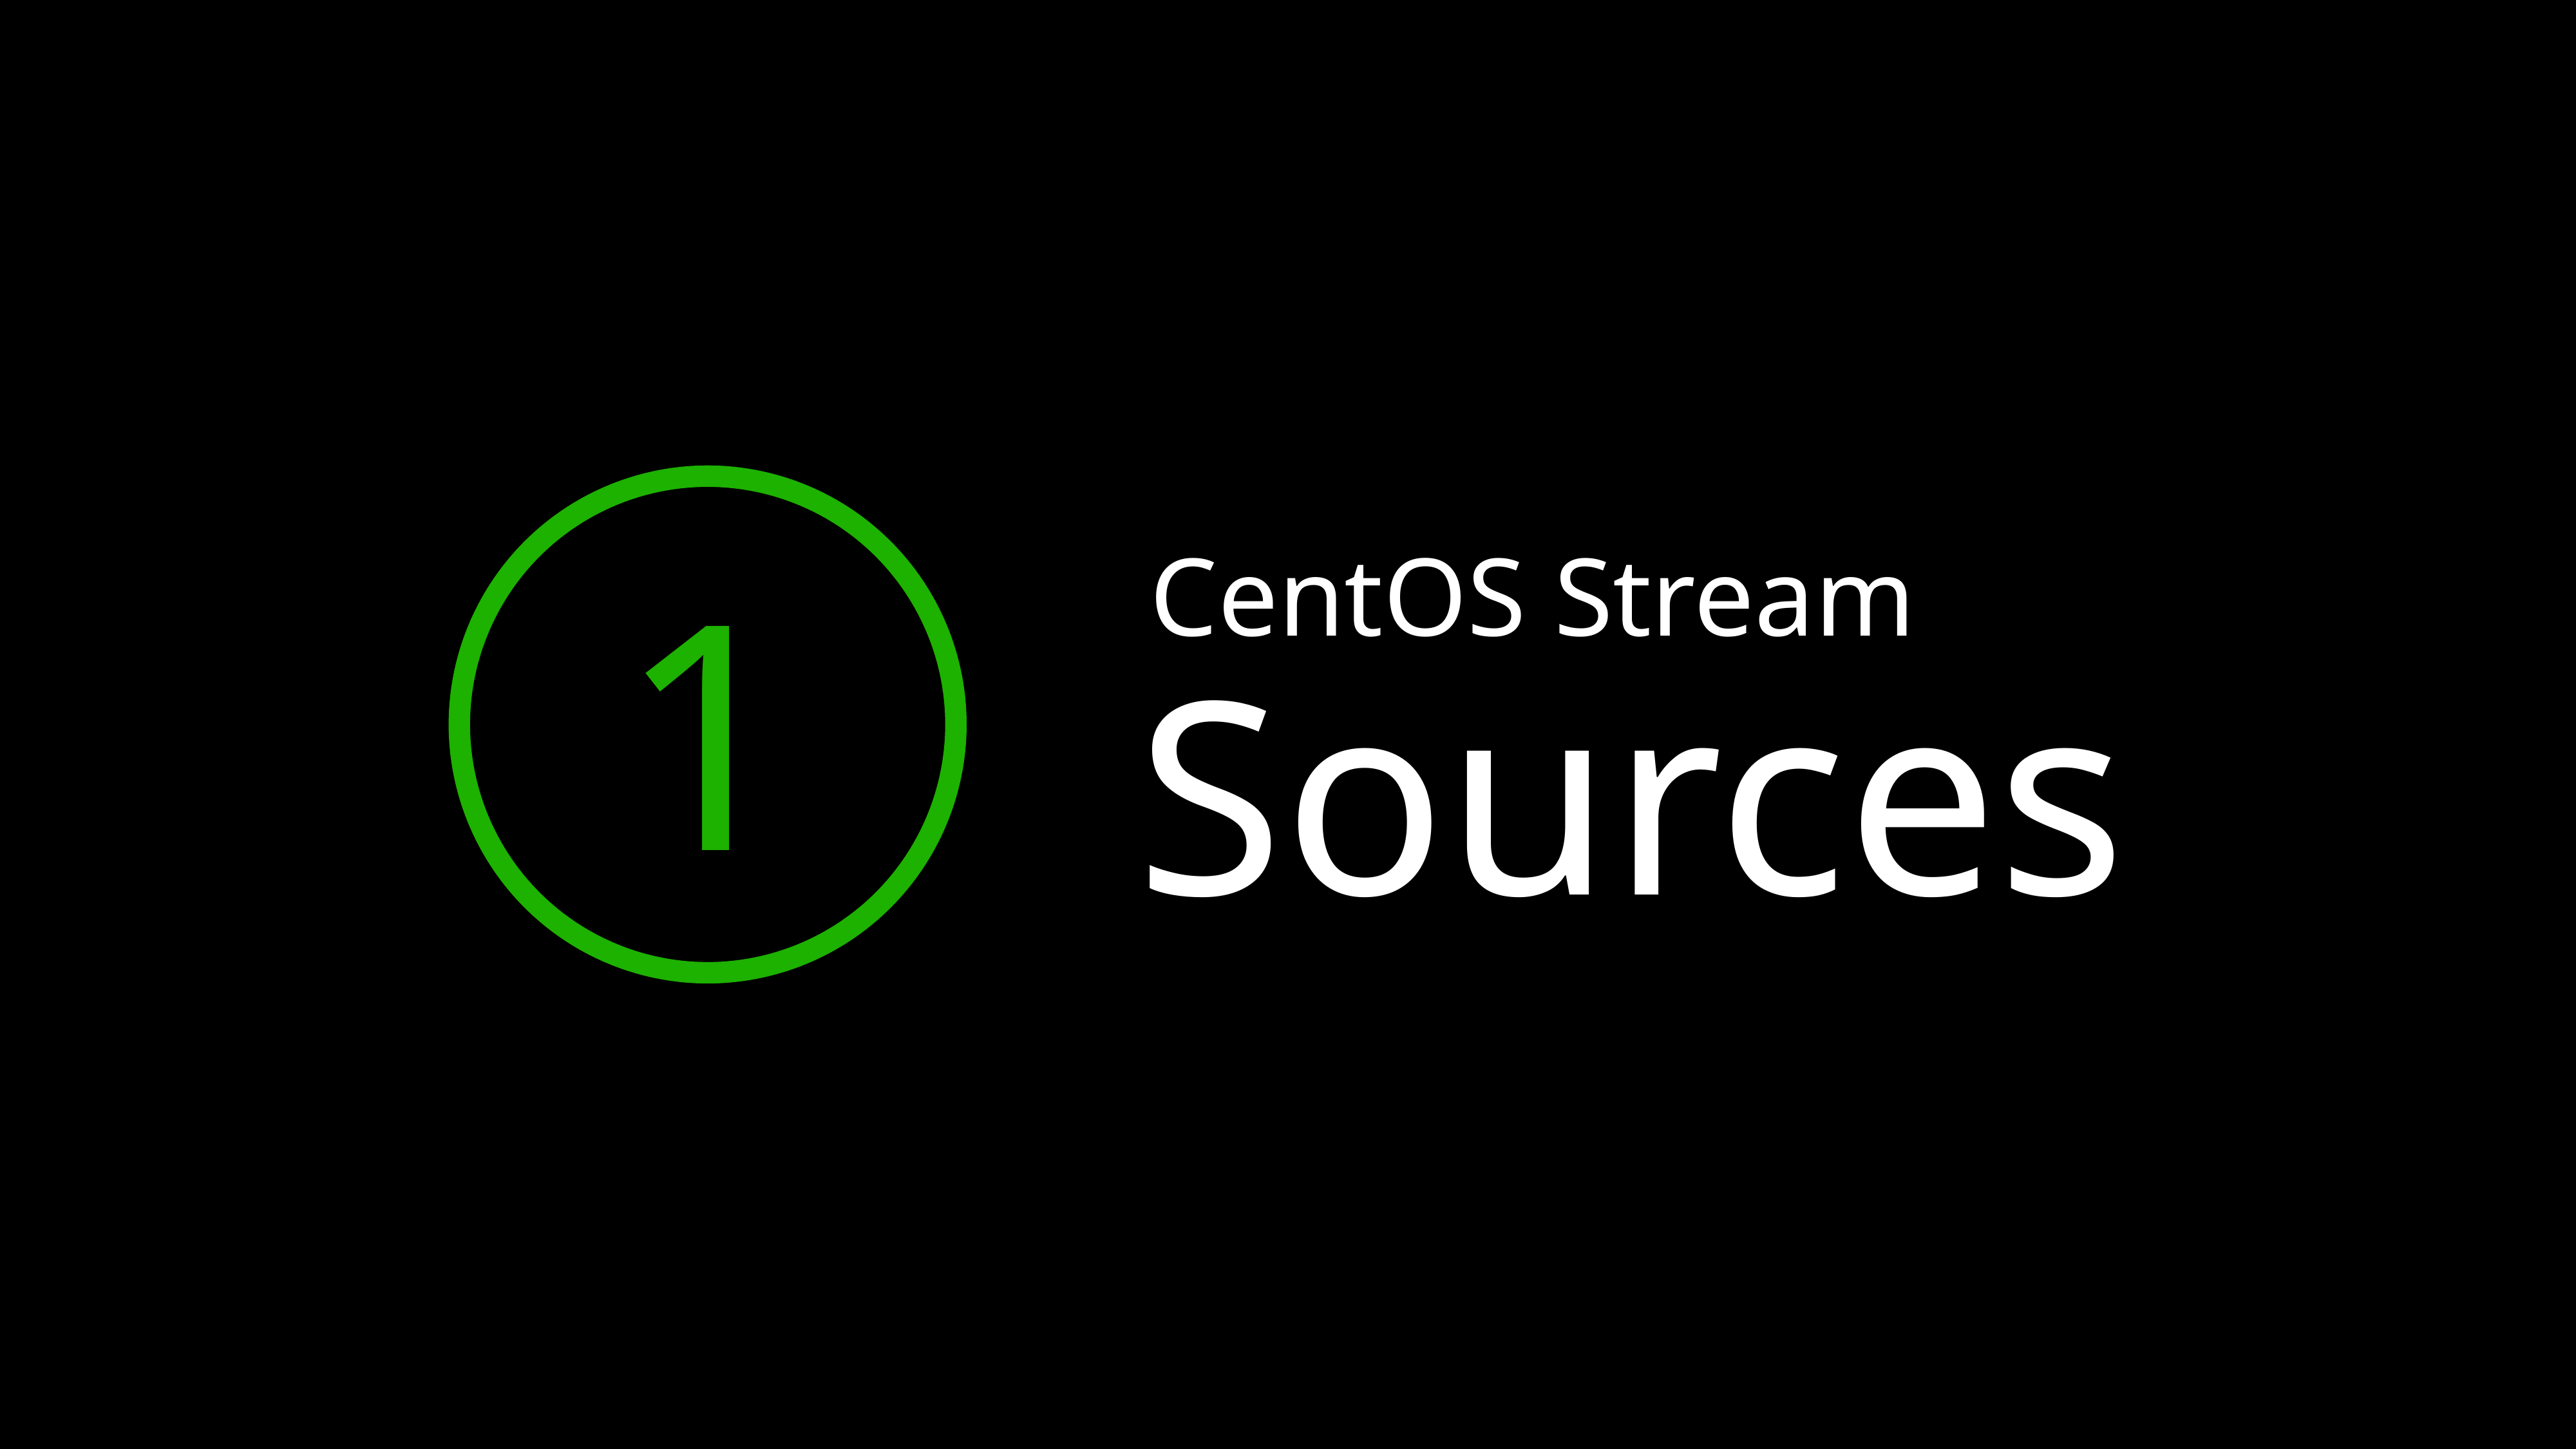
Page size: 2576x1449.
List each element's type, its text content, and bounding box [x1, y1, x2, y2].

text_box CentOS Stream [1144, 537, 2029, 657]
text_box 1 [459, 476, 956, 973]
text_box Sources [1131, 657, 2222, 958]
